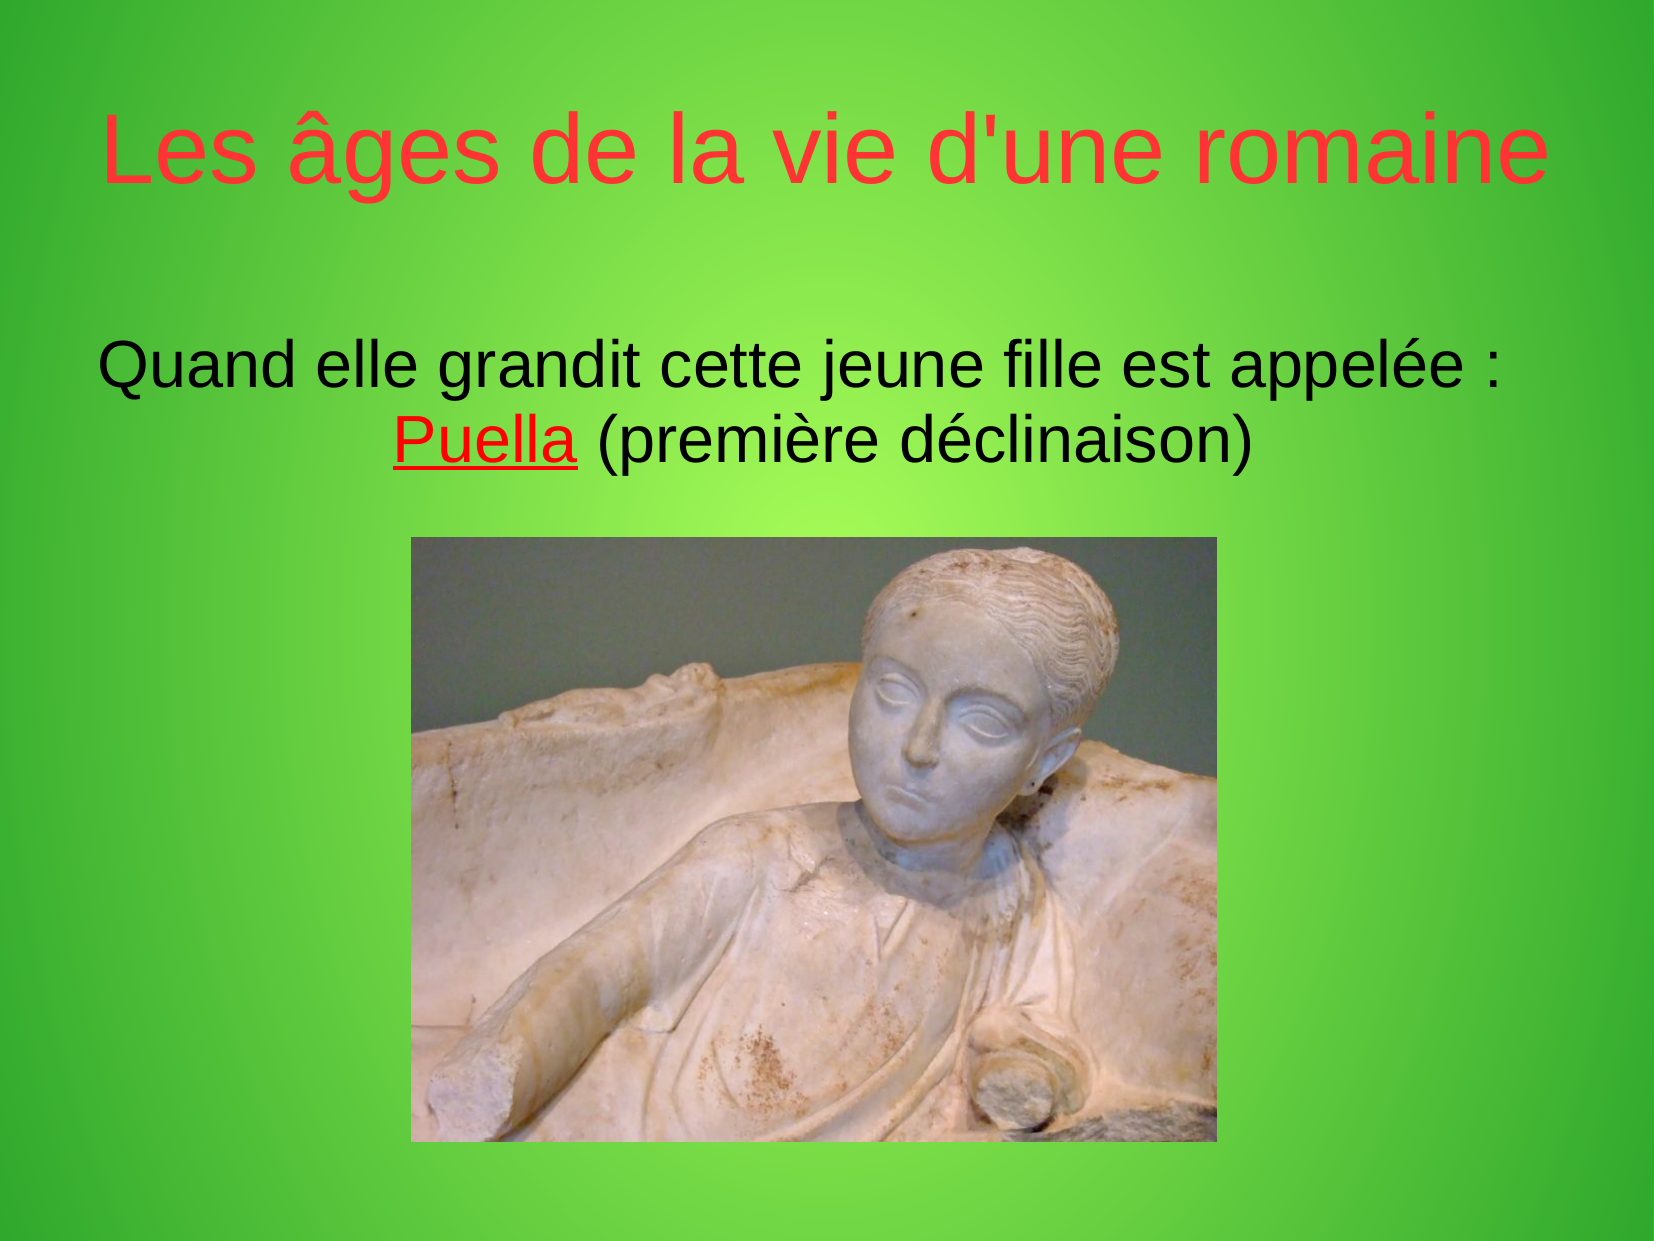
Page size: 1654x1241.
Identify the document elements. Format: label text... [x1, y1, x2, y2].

picture [411, 537, 1217, 1142]
text_box Quand elle grandit cette jeune fille est appelée : Puella (première déclinaison) [82, 319, 1571, 485]
title Les âges de la vie d'une romaine [82, 47, 1571, 252]
